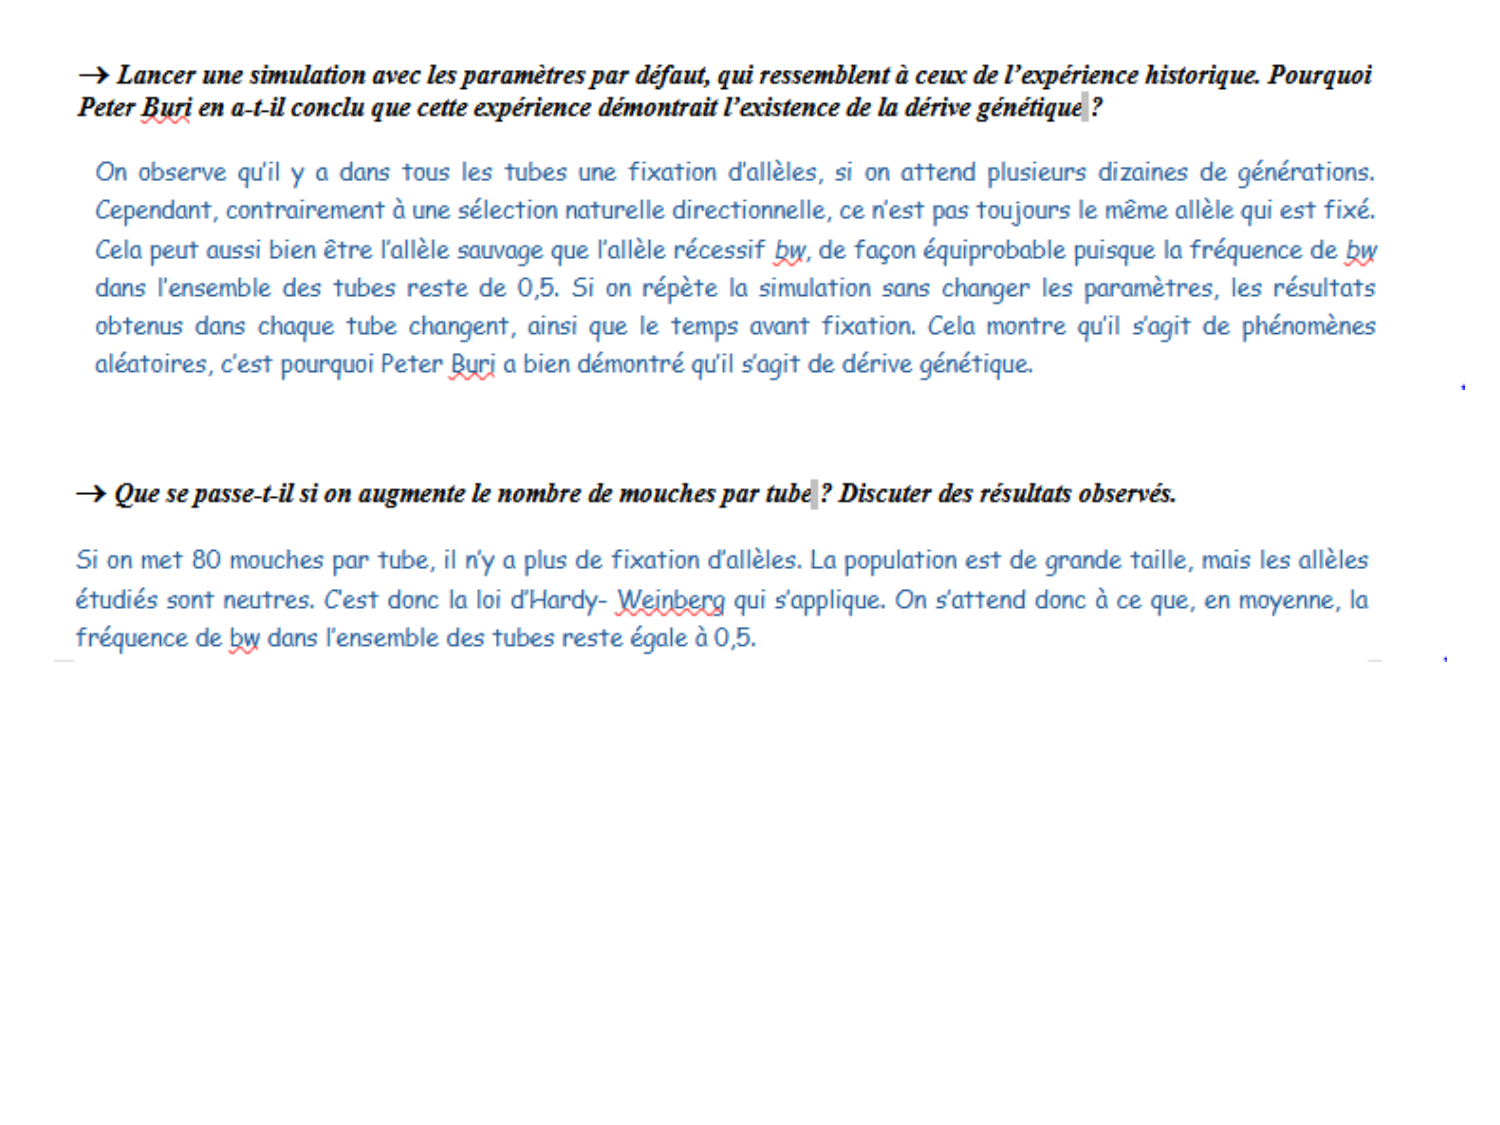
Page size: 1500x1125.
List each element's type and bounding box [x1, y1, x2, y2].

picture [55, 50, 1465, 390]
picture [54, 457, 1447, 662]
